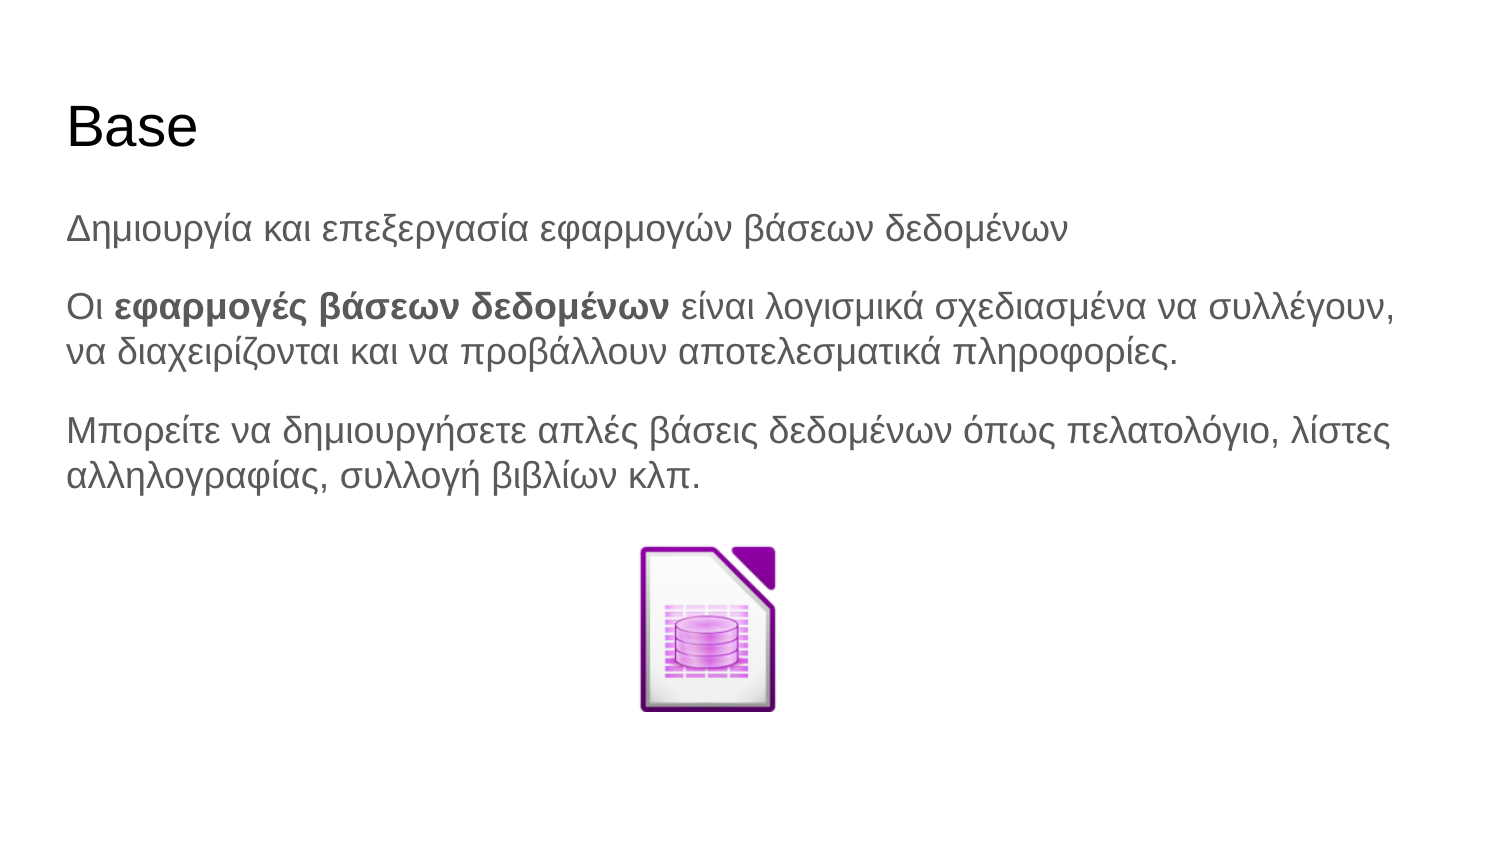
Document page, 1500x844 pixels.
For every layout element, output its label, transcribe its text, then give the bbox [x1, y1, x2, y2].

list Δημιουργία και επεξεργασία εφαρμογών βάσεων δεδομένων Οι εφαρμογές βάσεων δεδομένων είναι λογισμικά σχεδιασμένα να συλλέγουν, να διαχειρίζονται και να προβάλλουν αποτελεσματικά πληροφορίες. Μπορείτε να δημιουργήσετε απλές βάσεις δεδομένων όπως πελατολόγιο, λίστες αλληλογραφίας, συλλογή βιβλίων κλπ. [51, 189, 1449, 750]
title Base [51, 72, 1449, 167]
picture [634, 535, 794, 712]
